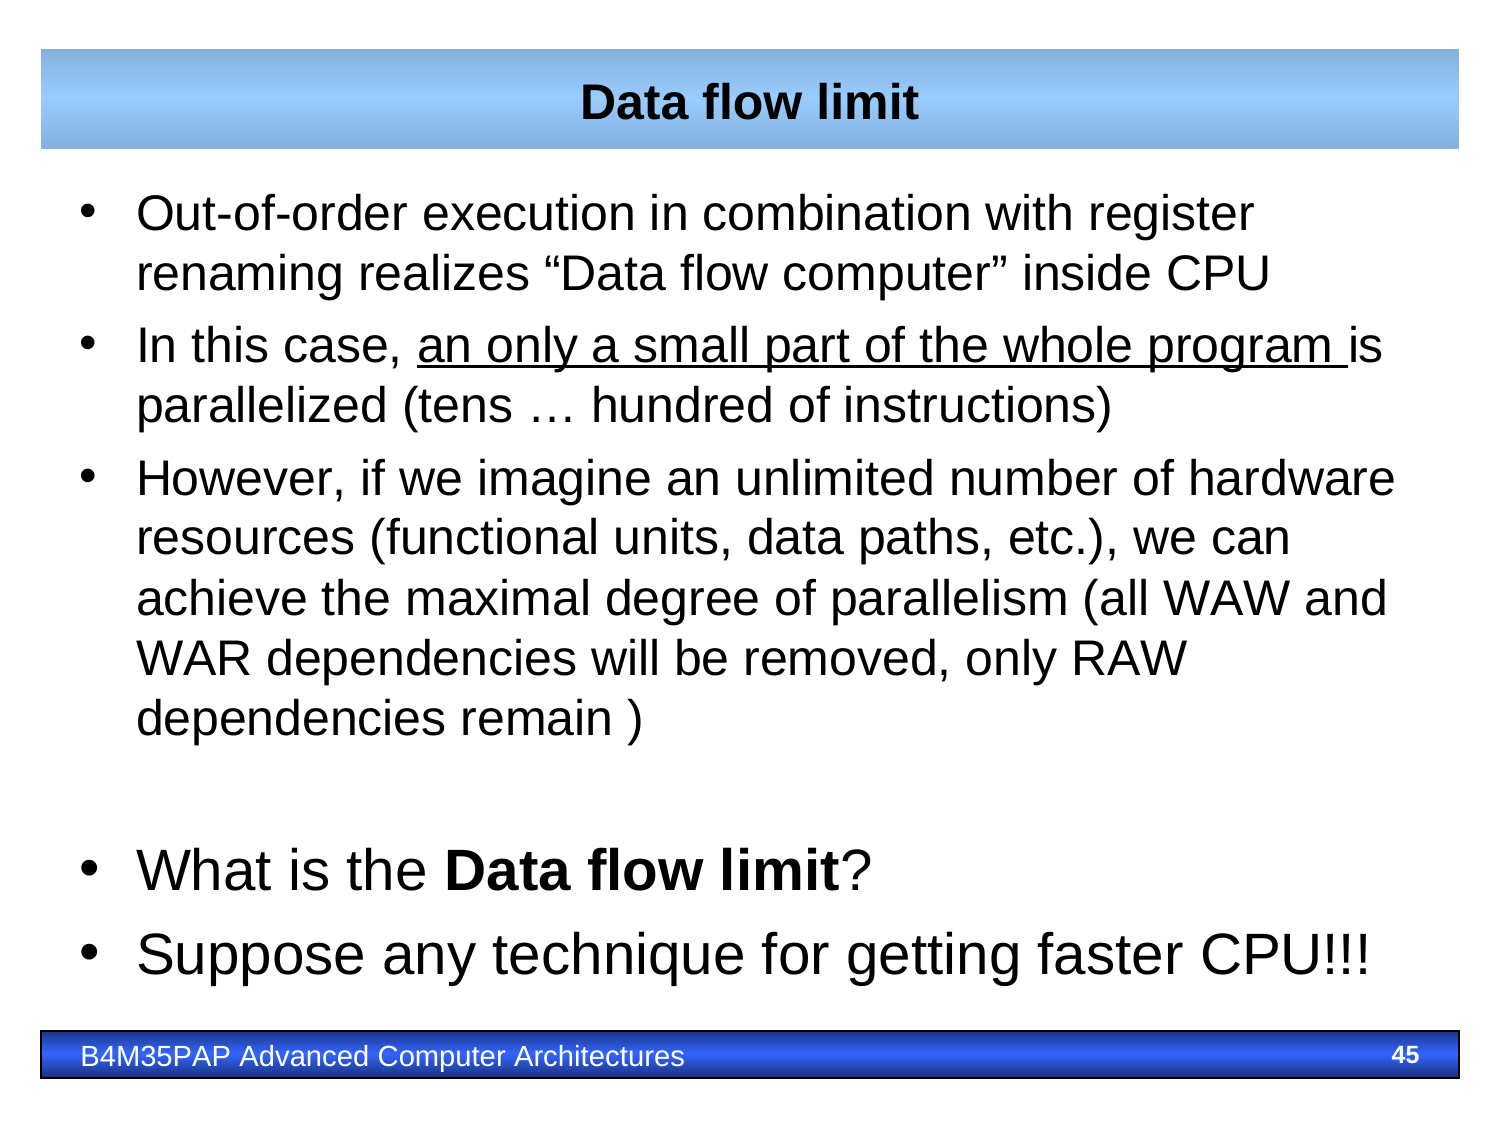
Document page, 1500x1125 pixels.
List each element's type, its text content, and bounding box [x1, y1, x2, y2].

title Data flow limit [41, 49, 1459, 149]
list Out-of-order execution in combination with register renaming realizes “Data flow computer” inside CPU In this case, an only a small part of the whole program is parallelized (tens … hundred of instructions) However, if we imagine an unlimited number of hardware resources (functional units, data paths, etc.), we can achieve the maximal degree of parallelism (all WAW and WAR dependencies will be removed, only RAW dependencies remain ) What is the Data flow limit? Suppose any technique for getting faster CPU!!! [64, 172, 1459, 1000]
